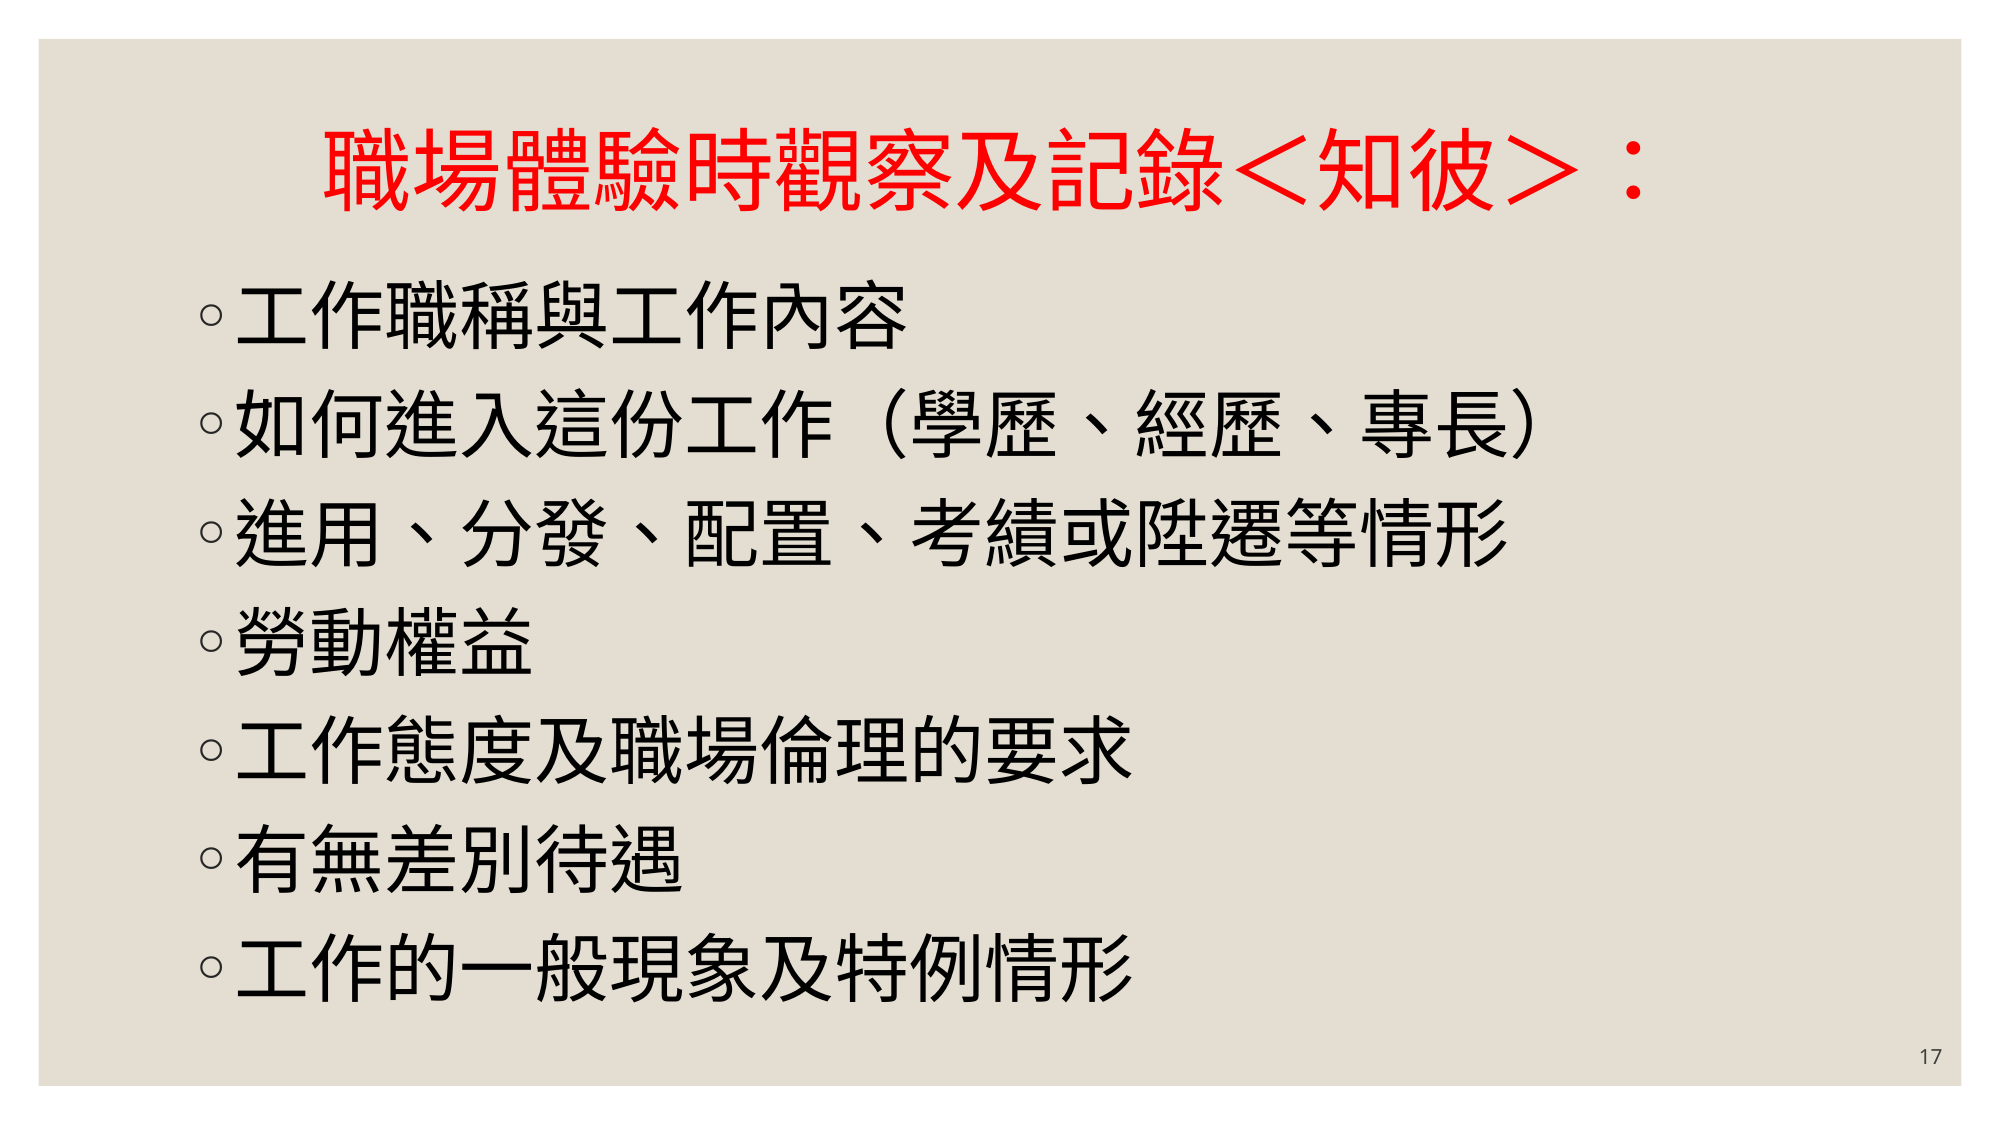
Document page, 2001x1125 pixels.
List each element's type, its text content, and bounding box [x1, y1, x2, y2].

title 職場體驗時觀察及記錄＜知彼＞： [174, 105, 1825, 261]
slide_number <編號> [1717, 1034, 1958, 1080]
list 工作職稱與工作內容 如何進入這份工作（學歷、經歷、專長） 進用、分發、配置、考績或陞遷等情形 勞動權益 工作態度及職場倫理的要求 有無差別待遇 工作的一般現象及特例情形 [174, 261, 1825, 907]
